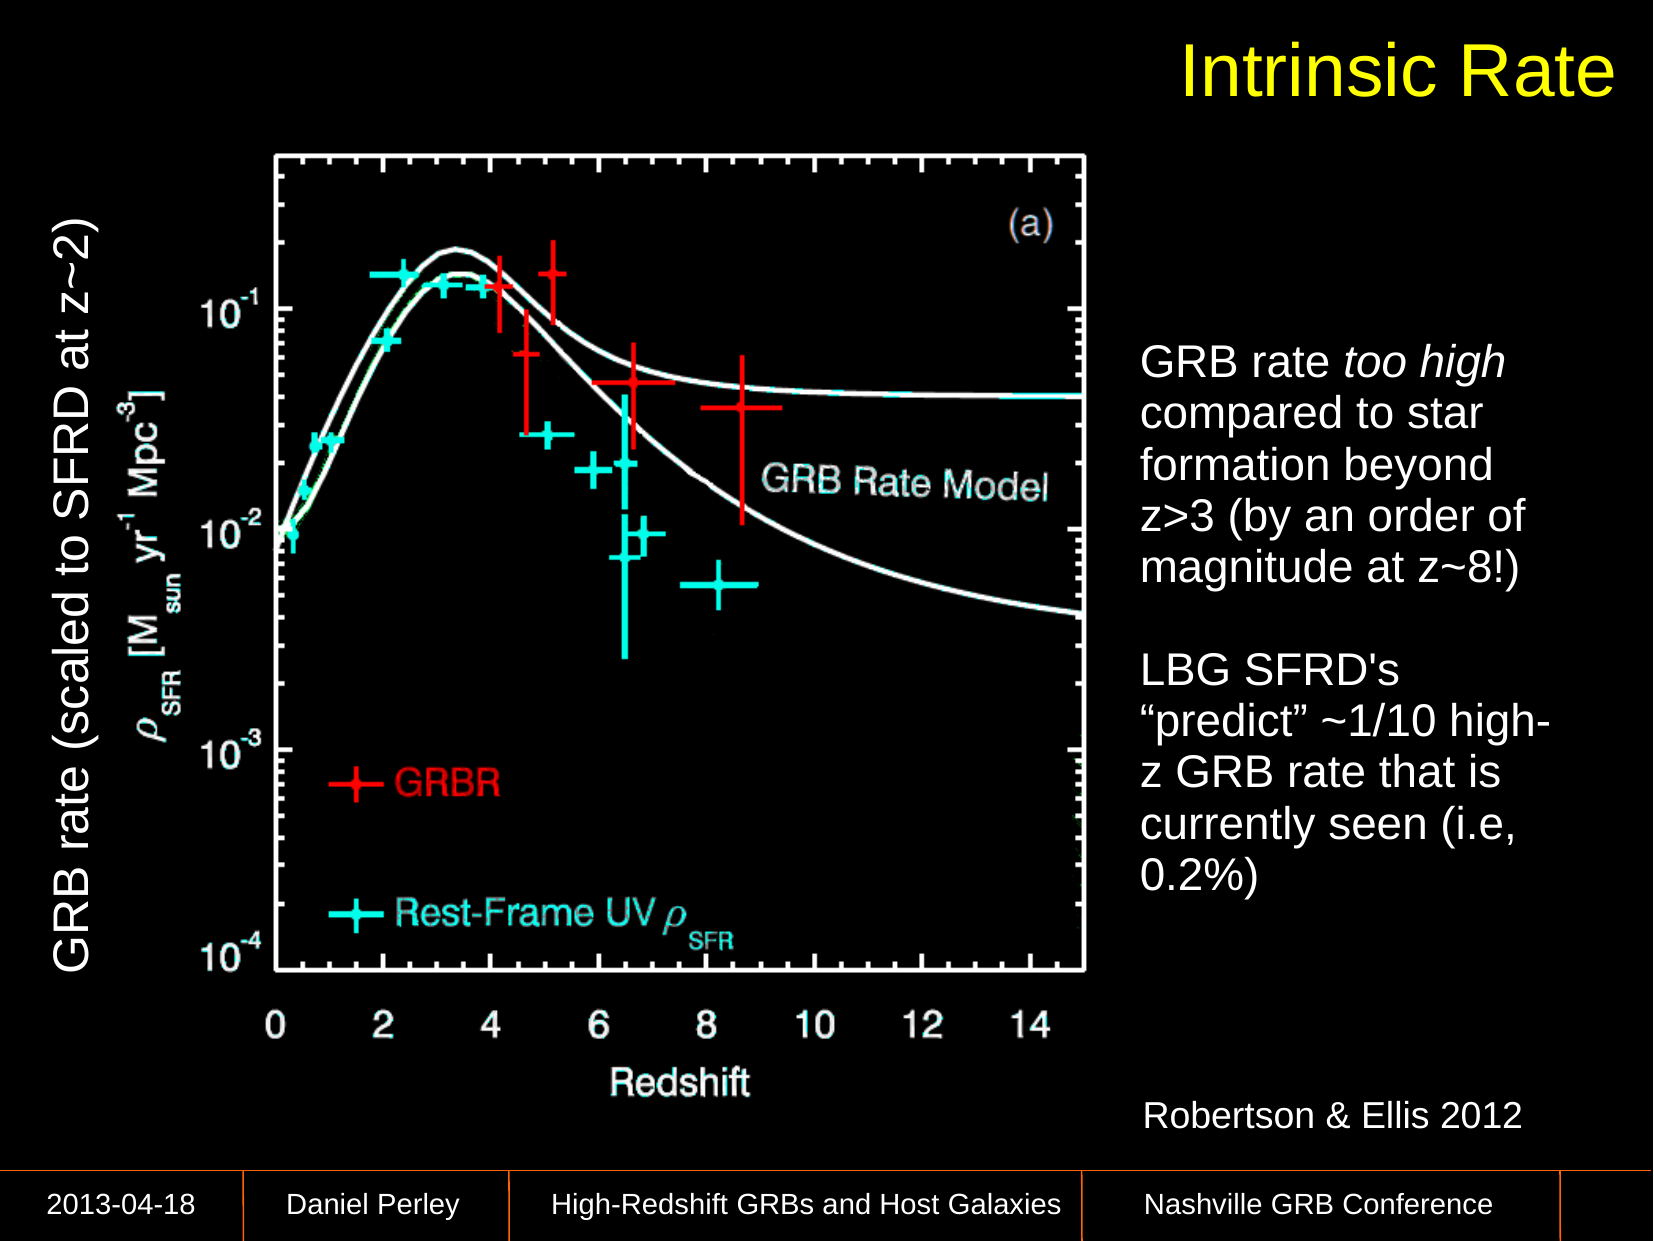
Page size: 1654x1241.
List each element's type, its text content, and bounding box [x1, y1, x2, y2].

title Intrinsic Rate [262, 27, 1618, 114]
text_box GRB rate (scaled to SFRD at z~2) [36, 163, 107, 989]
picture [77, 149, 1126, 1102]
text_box Robertson & Ellis 2012 [1128, 1087, 1653, 1145]
text_box GRB rate too high compared to star formation beyond z>3 (by an order of magnitude at z~8!) LBG SFRD's “predict” ~1/10 high-z GRB rate that is currently seen (i.e, 0.2%) [1125, 328, 1576, 959]
